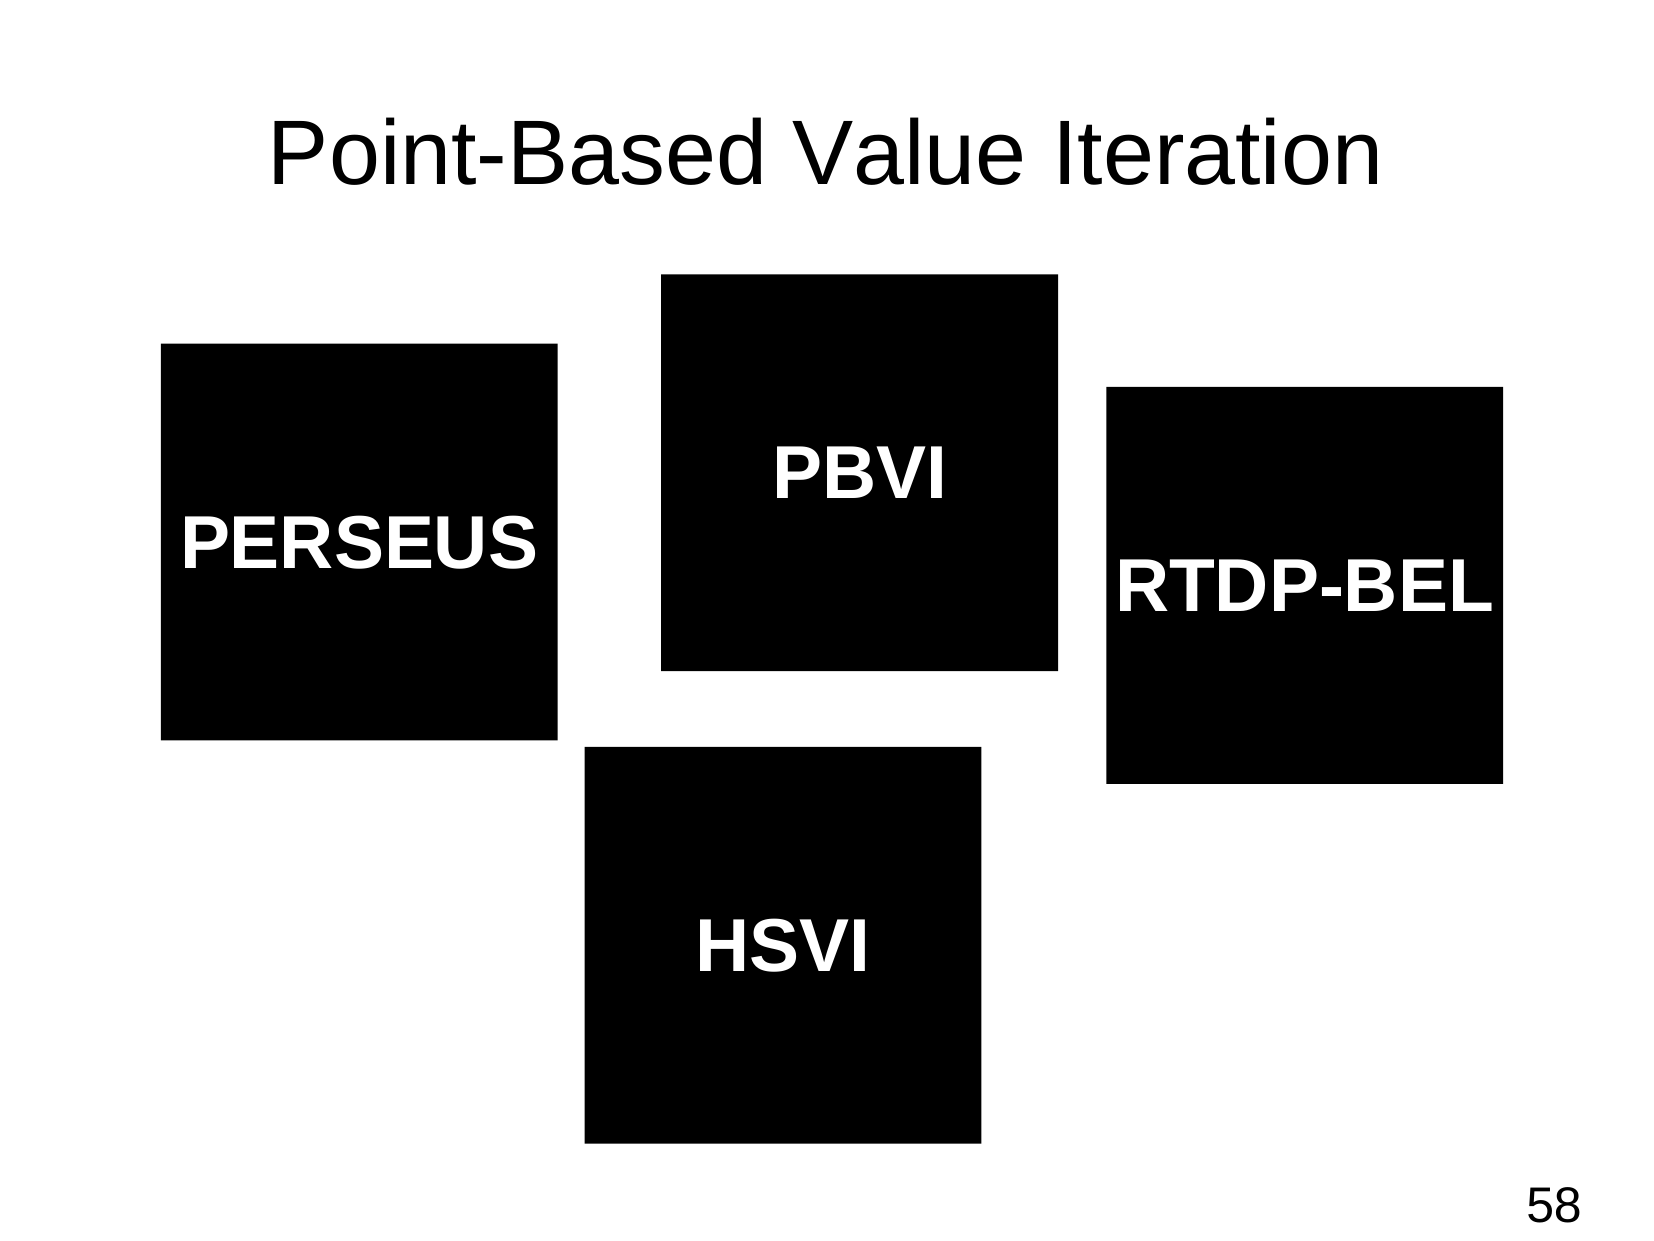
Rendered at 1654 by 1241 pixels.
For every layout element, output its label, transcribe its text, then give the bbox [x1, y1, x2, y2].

text_box PBVI [661, 274, 1059, 672]
text_box RTDP-BEL [1106, 386, 1504, 784]
title Point-Based Value Iteration [82, 49, 1571, 257]
text_box PERSEUS [160, 343, 558, 741]
text_box HSVI [584, 746, 982, 1144]
